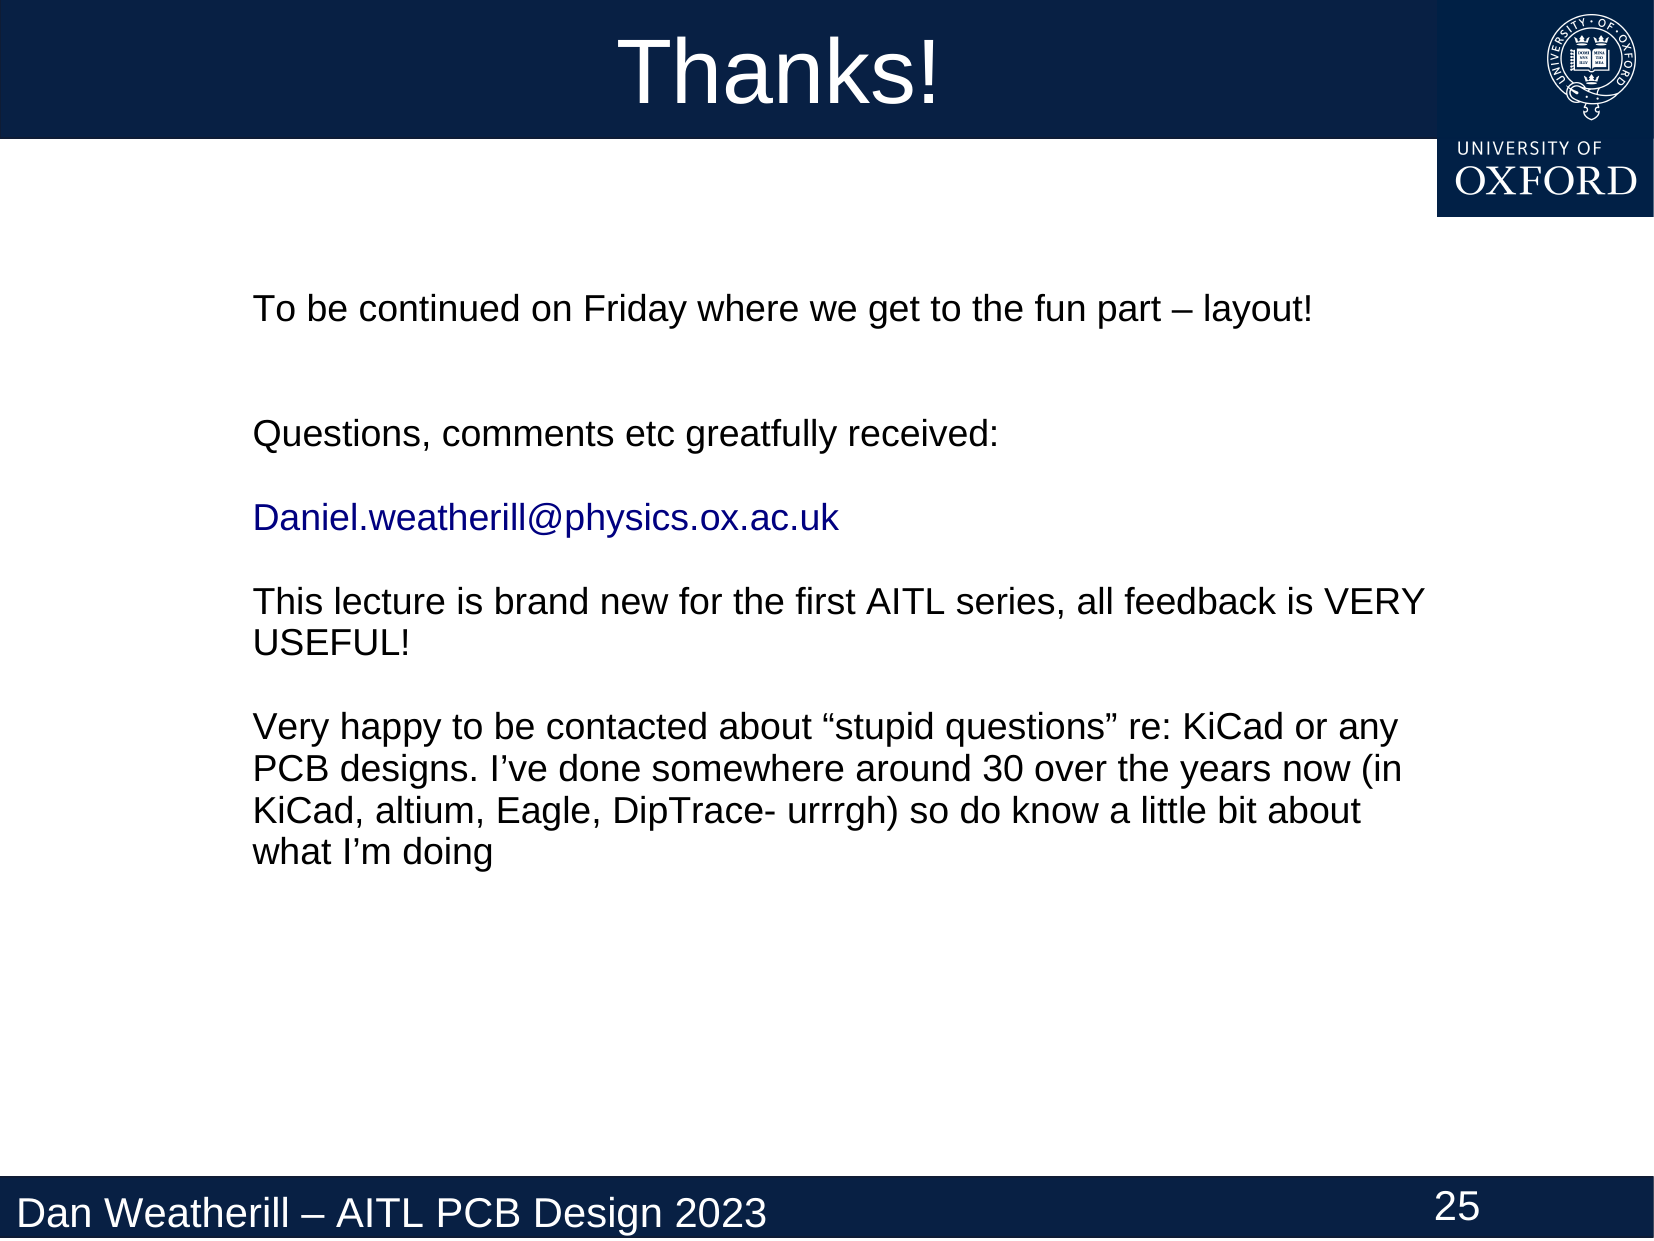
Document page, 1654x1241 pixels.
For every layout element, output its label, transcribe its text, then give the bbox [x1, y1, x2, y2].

picture [1437, 0, 1654, 217]
text_box To be continued on Friday where we get to the fun part – layout! Questions, comments etc greatfully received: Daniel.weatherill@physics.ox.ac.uk This lecture is brand new for the first AITL series, all feedback is VERY USEFUL! Very happy to be contacted about “stupid questions” re: KiCad or any PCB designs. I’ve done somewhere around 30 over the years now (in KiCad, altium, Eagle, DipTrace- urrrgh) so do know a little bit about what I’m doing [237, 280, 1452, 881]
title Thanks! [35, 0, 1524, 177]
